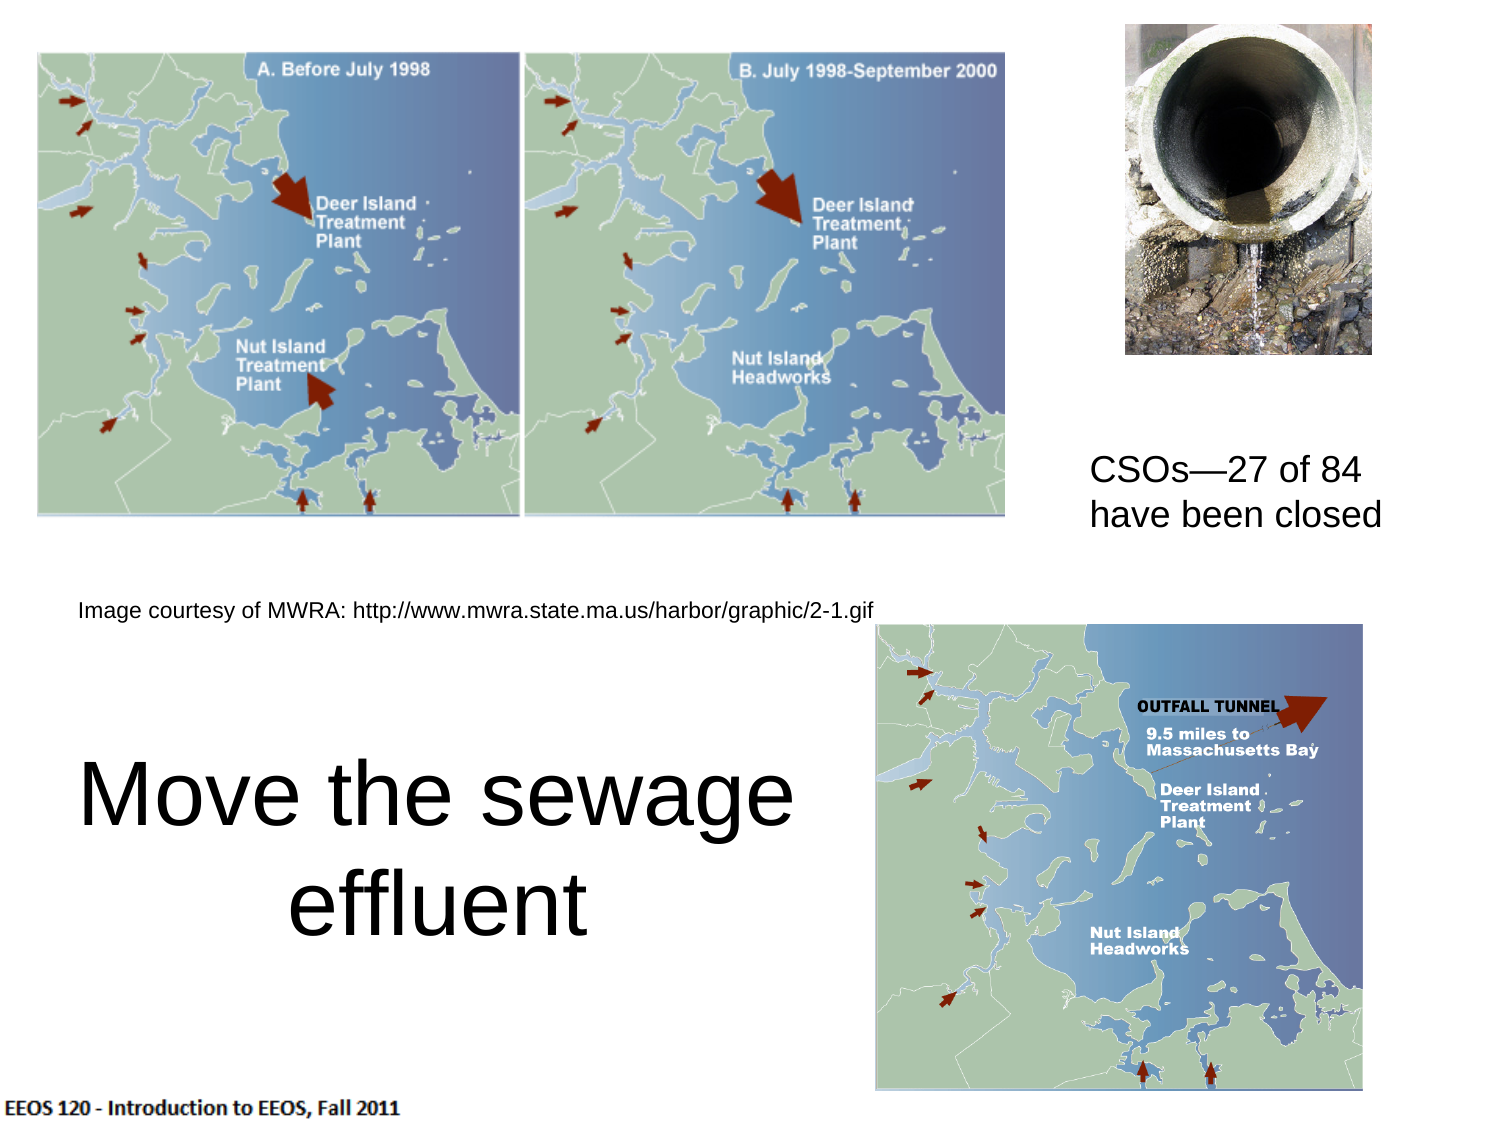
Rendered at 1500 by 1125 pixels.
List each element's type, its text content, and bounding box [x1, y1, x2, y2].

picture [875, 624, 1363, 1091]
text_box Image courtesy of MWRA: http://www.mwra.state.ma.us/harbor/graphic/2-1.gif [63, 587, 890, 631]
title Move the sewage effluent [24, 726, 850, 962]
picture [1125, 24, 1372, 355]
text_box CSOs—27 of 84 have been closed [1074, 437, 1413, 543]
text_box [37, 50, 1005, 529]
picture [0, 1090, 405, 1125]
